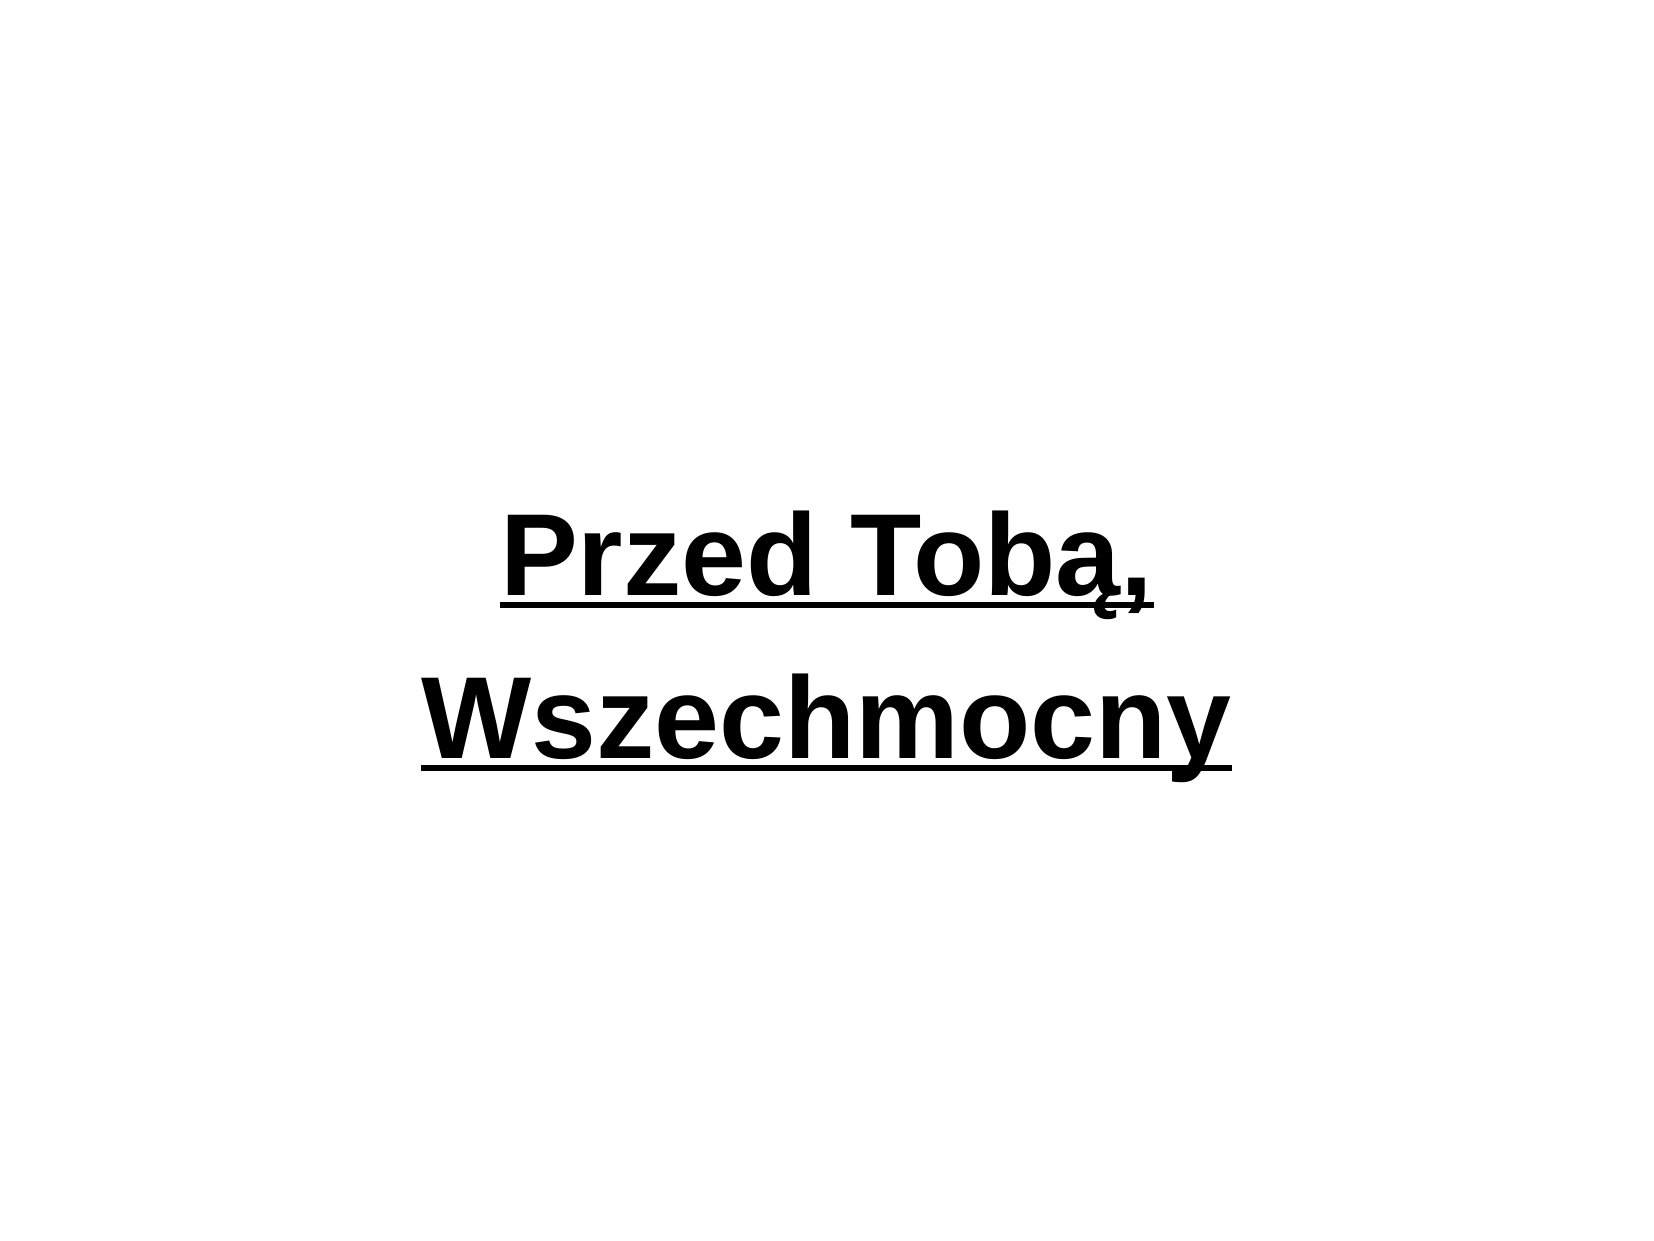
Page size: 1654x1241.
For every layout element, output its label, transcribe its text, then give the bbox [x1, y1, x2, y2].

subtitle Przed Tobą, Wszechmocny [0, 0, 1654, 1241]
